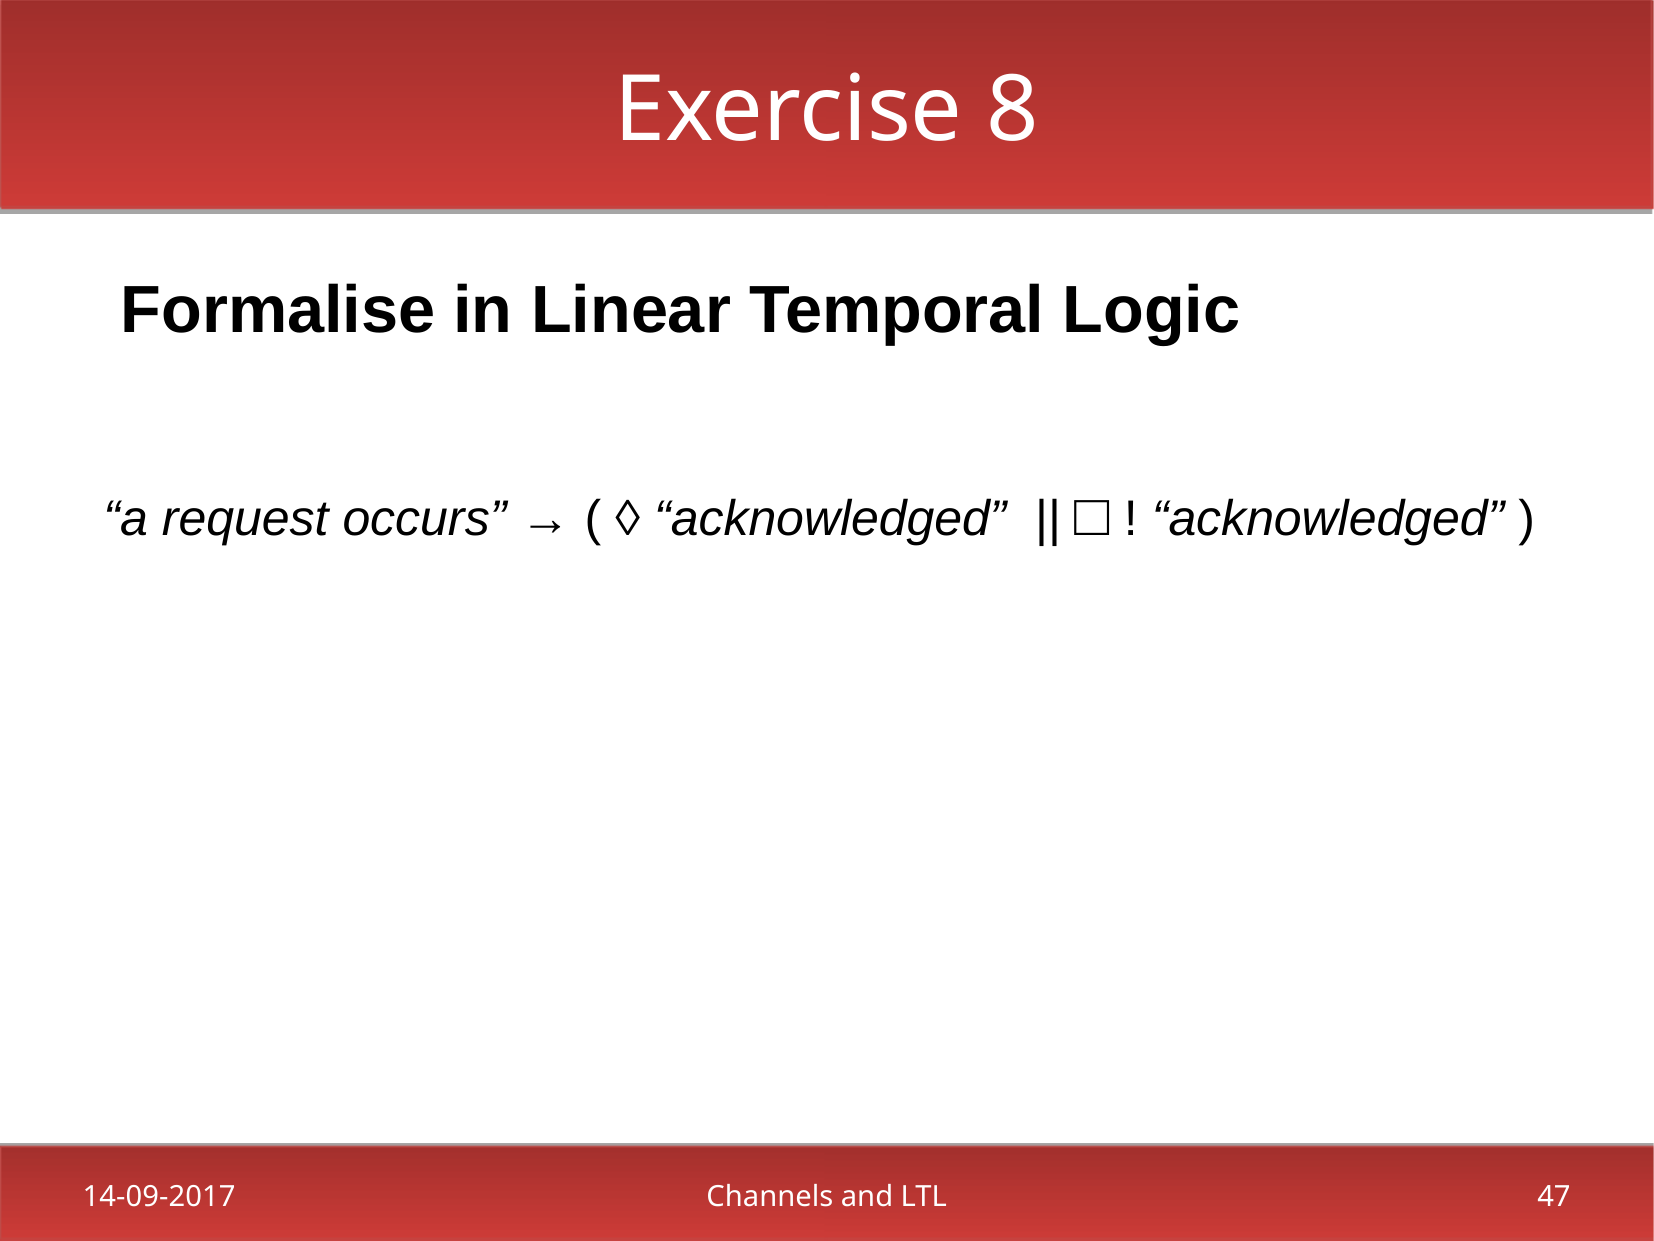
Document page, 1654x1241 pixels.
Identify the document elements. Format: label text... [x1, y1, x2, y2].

picture [0, 0, 1654, 214]
picture [0, 1143, 1654, 1241]
text_box Formalise in Linear Temporal Logic [105, 264, 1259, 355]
text_box “a request occurs” → ( ◊ “acknowledged” || □ ! “acknowledged” ) [88, 442, 1565, 523]
title Exercise 8 [59, 31, 1595, 178]
